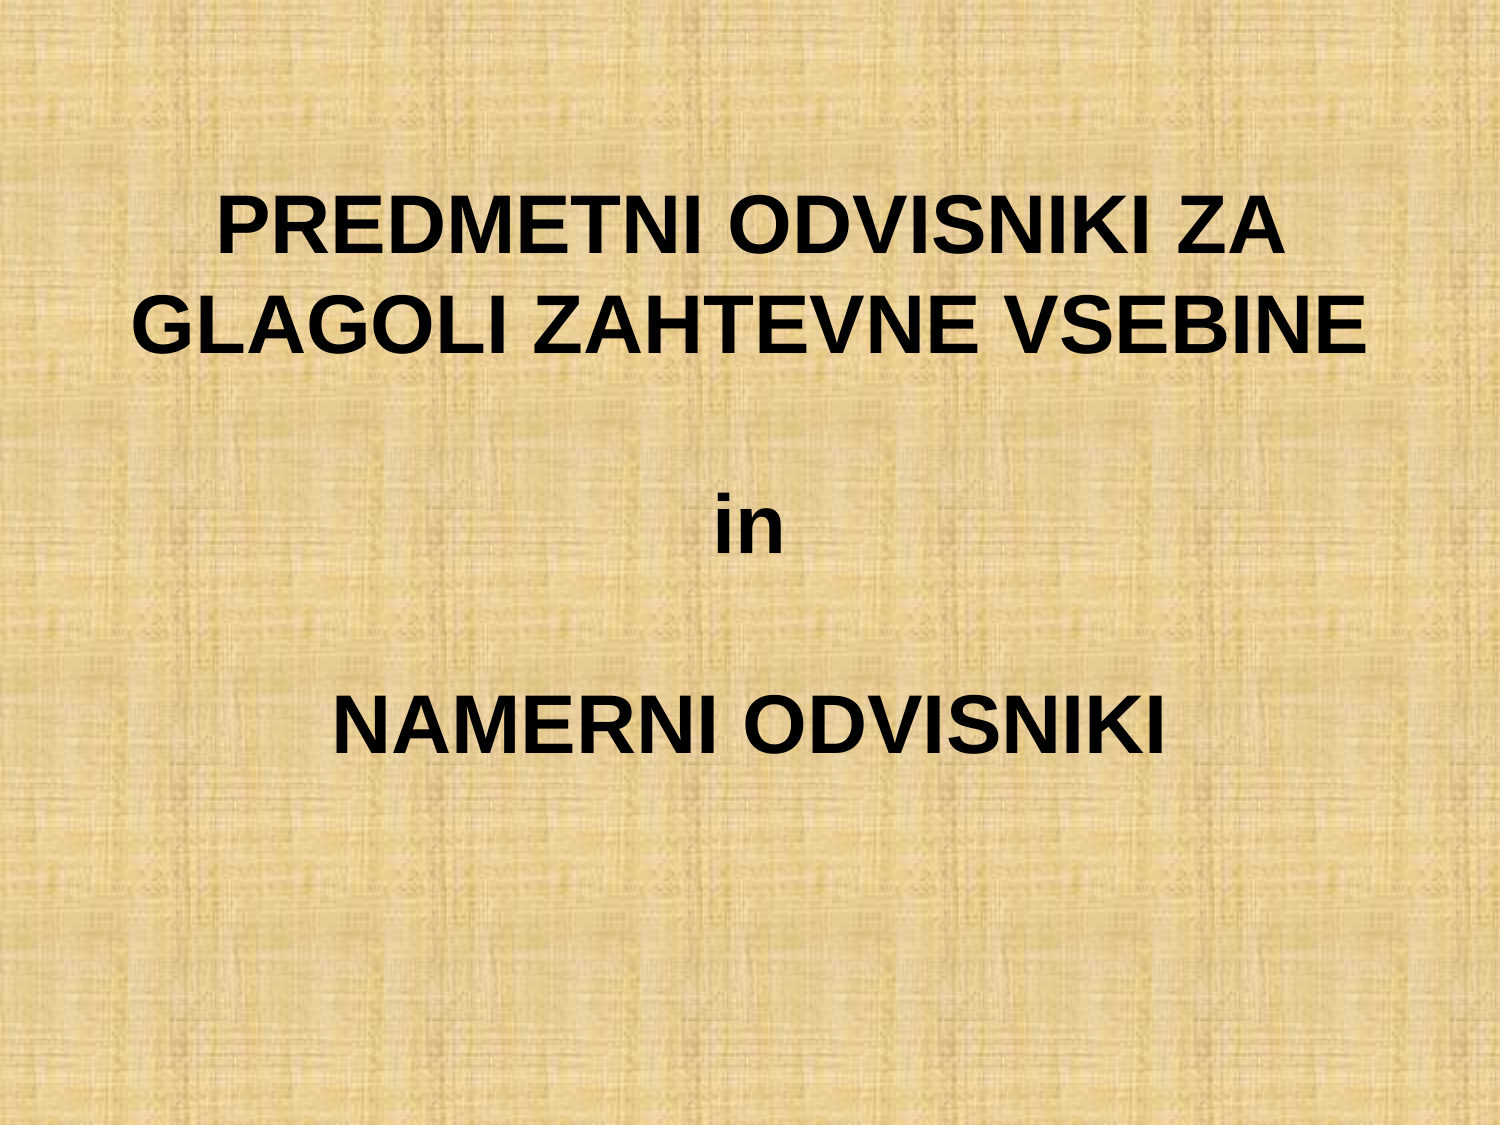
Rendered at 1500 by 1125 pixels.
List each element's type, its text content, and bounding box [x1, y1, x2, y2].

title PREDMETNI ODVISNIKI ZA GLAGOLI ZAHTEVNE VSEBINE in NAMERNI ODVISNIKI [112, 349, 1388, 591]
picture [0, 0, 1500, 1125]
